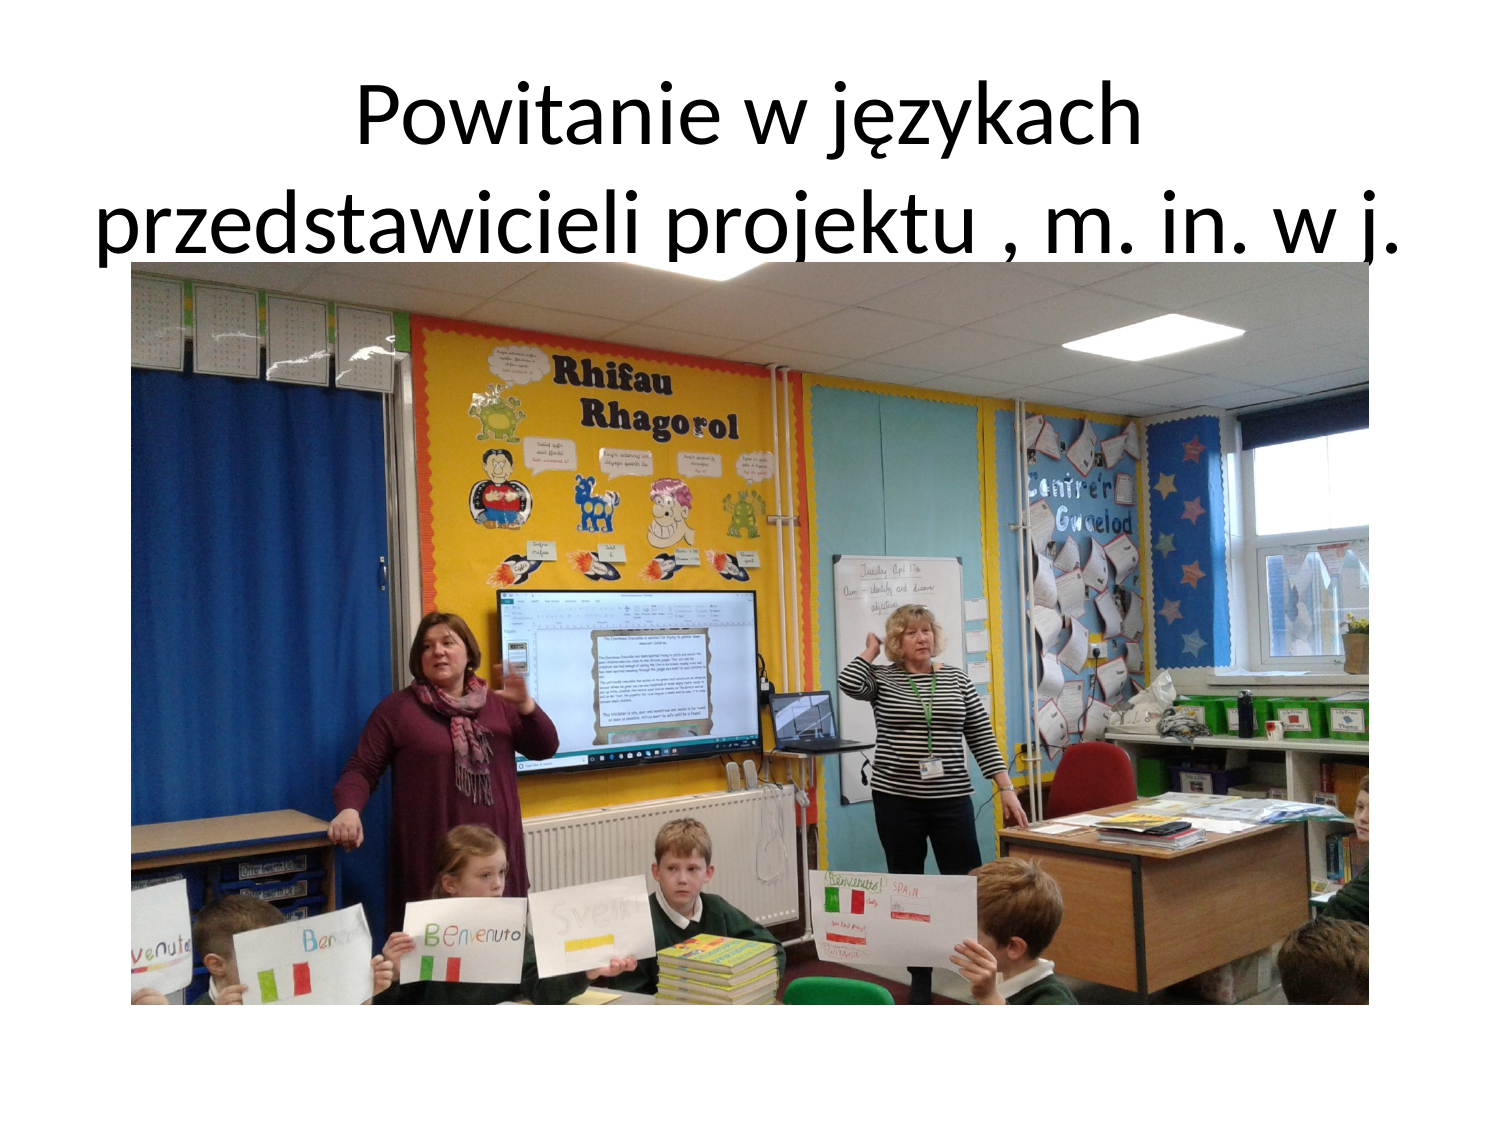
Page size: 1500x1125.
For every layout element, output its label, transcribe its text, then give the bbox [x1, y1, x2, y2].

picture [131, 262, 1369, 1005]
title Powitanie w językach przedstawicieli projektu , m. in. w j. polskim [75, 45, 1425, 233]
